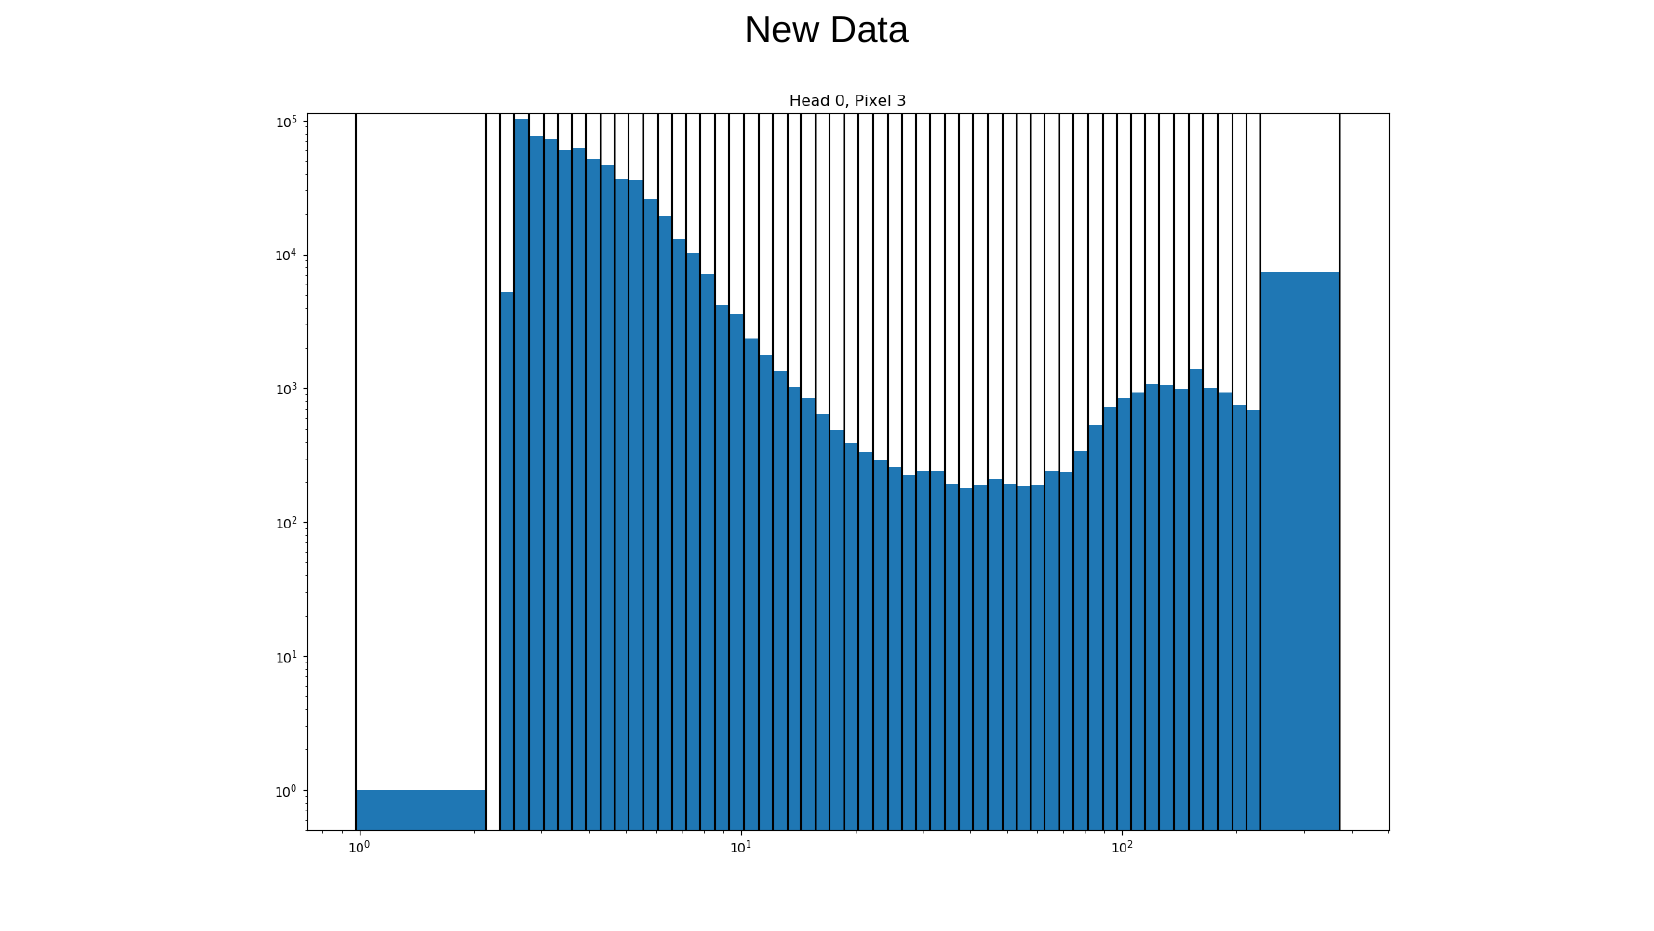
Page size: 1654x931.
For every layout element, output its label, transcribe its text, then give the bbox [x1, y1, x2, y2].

text_box New Data [729, 1, 924, 58]
picture [132, 1, 1528, 931]
